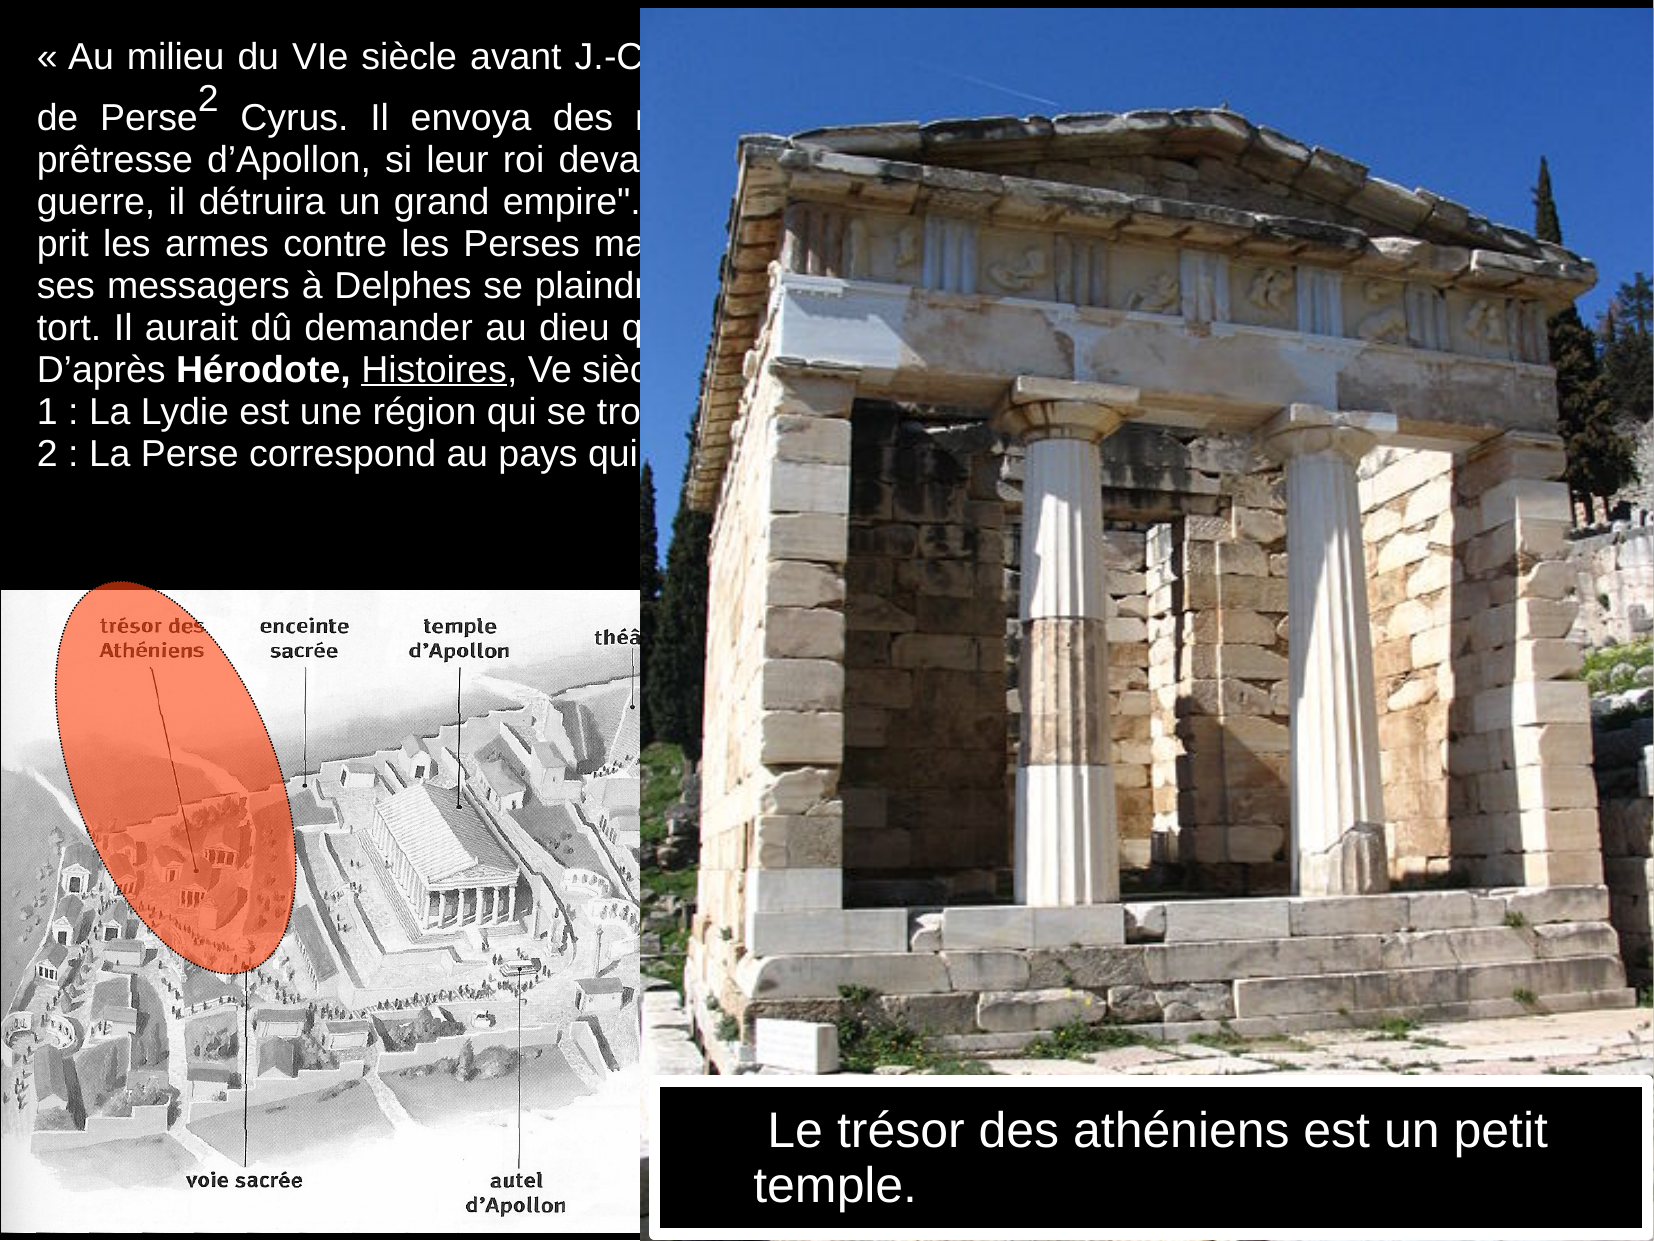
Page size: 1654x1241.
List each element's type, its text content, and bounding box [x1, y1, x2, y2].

text_box Le trésor des athéniens est un petit temple. [654, 1081, 1648, 1235]
text_box [55, 581, 296, 974]
picture [1, 8, 1654, 1241]
text_box « Au milieu du VIe siècle avant J.-C., Crésus, riche roi de Lydie1, voulut faire la guerre au roi de Perse2 Cyrus. Il envoya des messagers à Delphes qui demandèrent à la Pythie, la prêtresse d’Apollon, si leur roi devait partir à la guerre. La Pythie répondit : "Si Crésus fait la guerre, il détruira un grand empire". Satisfait, Crésus fit de nombreux cadeaux au sanctuaire, prit les armes contre les Perses mais fut vaincu et fait prisonnier par Cyrus. Libéré il envoya ses messagers à Delphes se plaindre qu’Apollon l’avait trompé. La Pythie répondit : "Crésus a tort. Il aurait dû demander au dieu quel empire serait détruit : le sien ou celui de Cyrus ? » D’après Hérodote, Histoires, Ve siècle avant J.-C. 1 : La Lydie est une région qui se trouve en Asie mineure 2 : La Perse correspond au pays qui s’appelle l’Iran. [22, 9, 640, 582]
